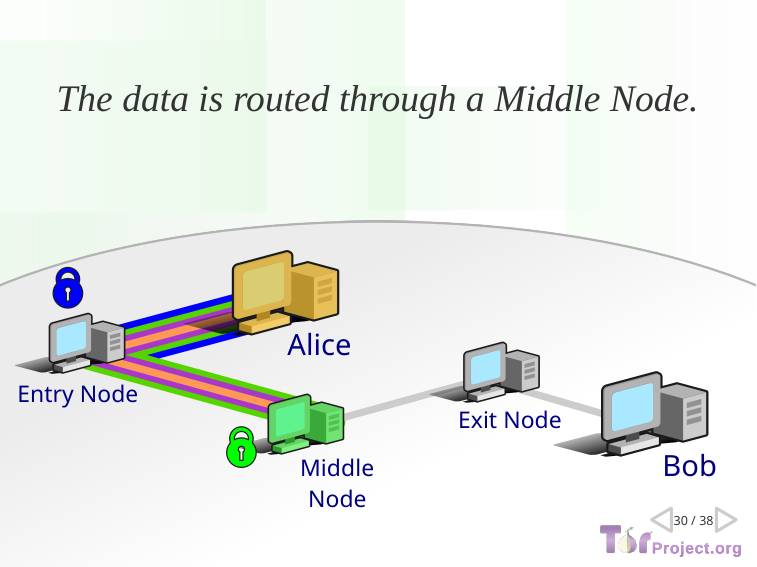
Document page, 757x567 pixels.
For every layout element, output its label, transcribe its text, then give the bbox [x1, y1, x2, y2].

text_box [651, 508, 672, 532]
text_box Alice [263, 317, 376, 368]
text_box The data is routed through a Middle Node. [0, 70, 756, 127]
text_box Entry Node [0, 371, 162, 414]
picture [0, 0, 757, 567]
text_box Exit Node [426, 396, 595, 440]
text_box Bob [633, 438, 747, 489]
text_box 61 / 38 [618, 504, 756, 555]
text_box Middle Node [253, 444, 422, 488]
text_box [716, 508, 737, 532]
